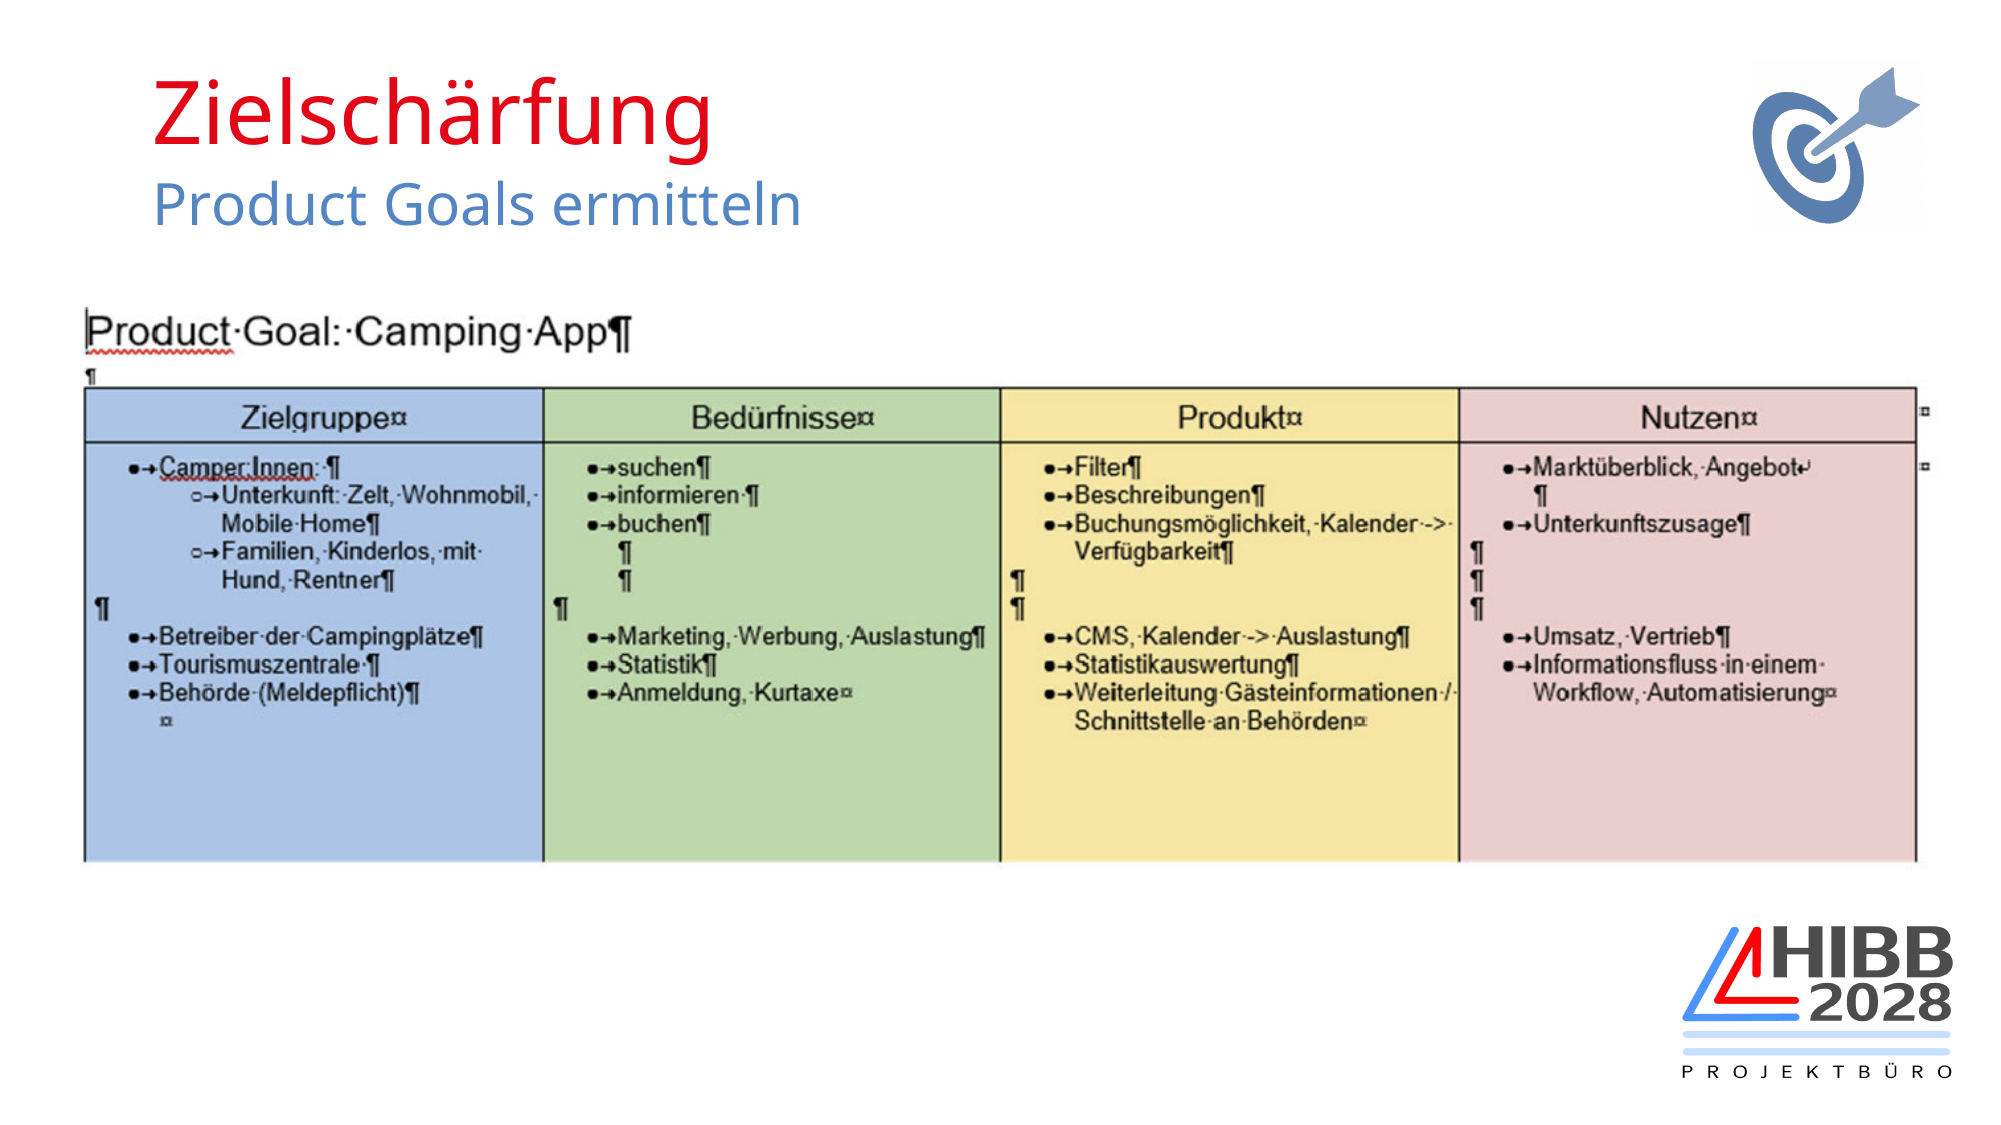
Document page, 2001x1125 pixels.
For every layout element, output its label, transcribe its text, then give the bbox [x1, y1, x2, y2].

picture [1751, 59, 1922, 231]
title Zielschärfung [137, 59, 1863, 278]
text_box Product Goals ermitteln [137, 159, 1503, 246]
picture [24, 296, 2000, 1090]
